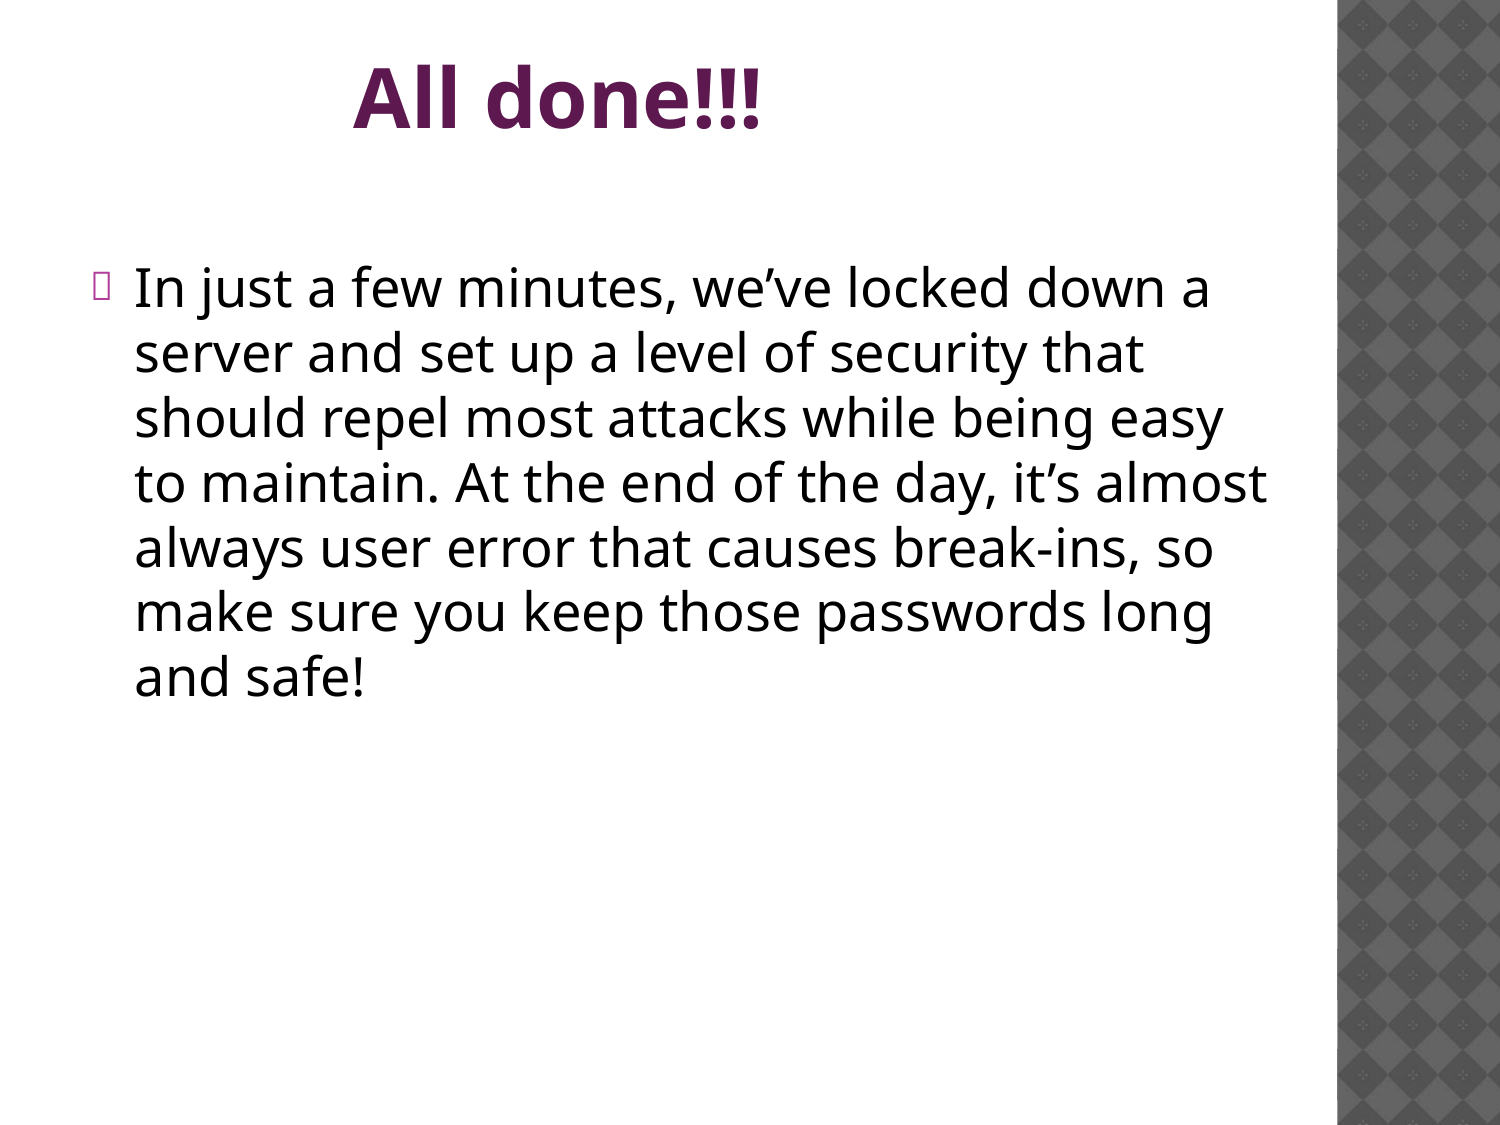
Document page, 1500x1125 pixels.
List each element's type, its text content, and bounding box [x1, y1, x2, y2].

title All done!!! [75, 37, 1043, 175]
list In just a few minutes, we’ve locked down a server and set up a level of security that should repel most attacks while being easy to maintain. At the end of the day, it’s almost always user error that causes break-ins, so make sure you keep those passwords long and safe! [75, 245, 1288, 1075]
picture [1337, 0, 1500, 1125]
